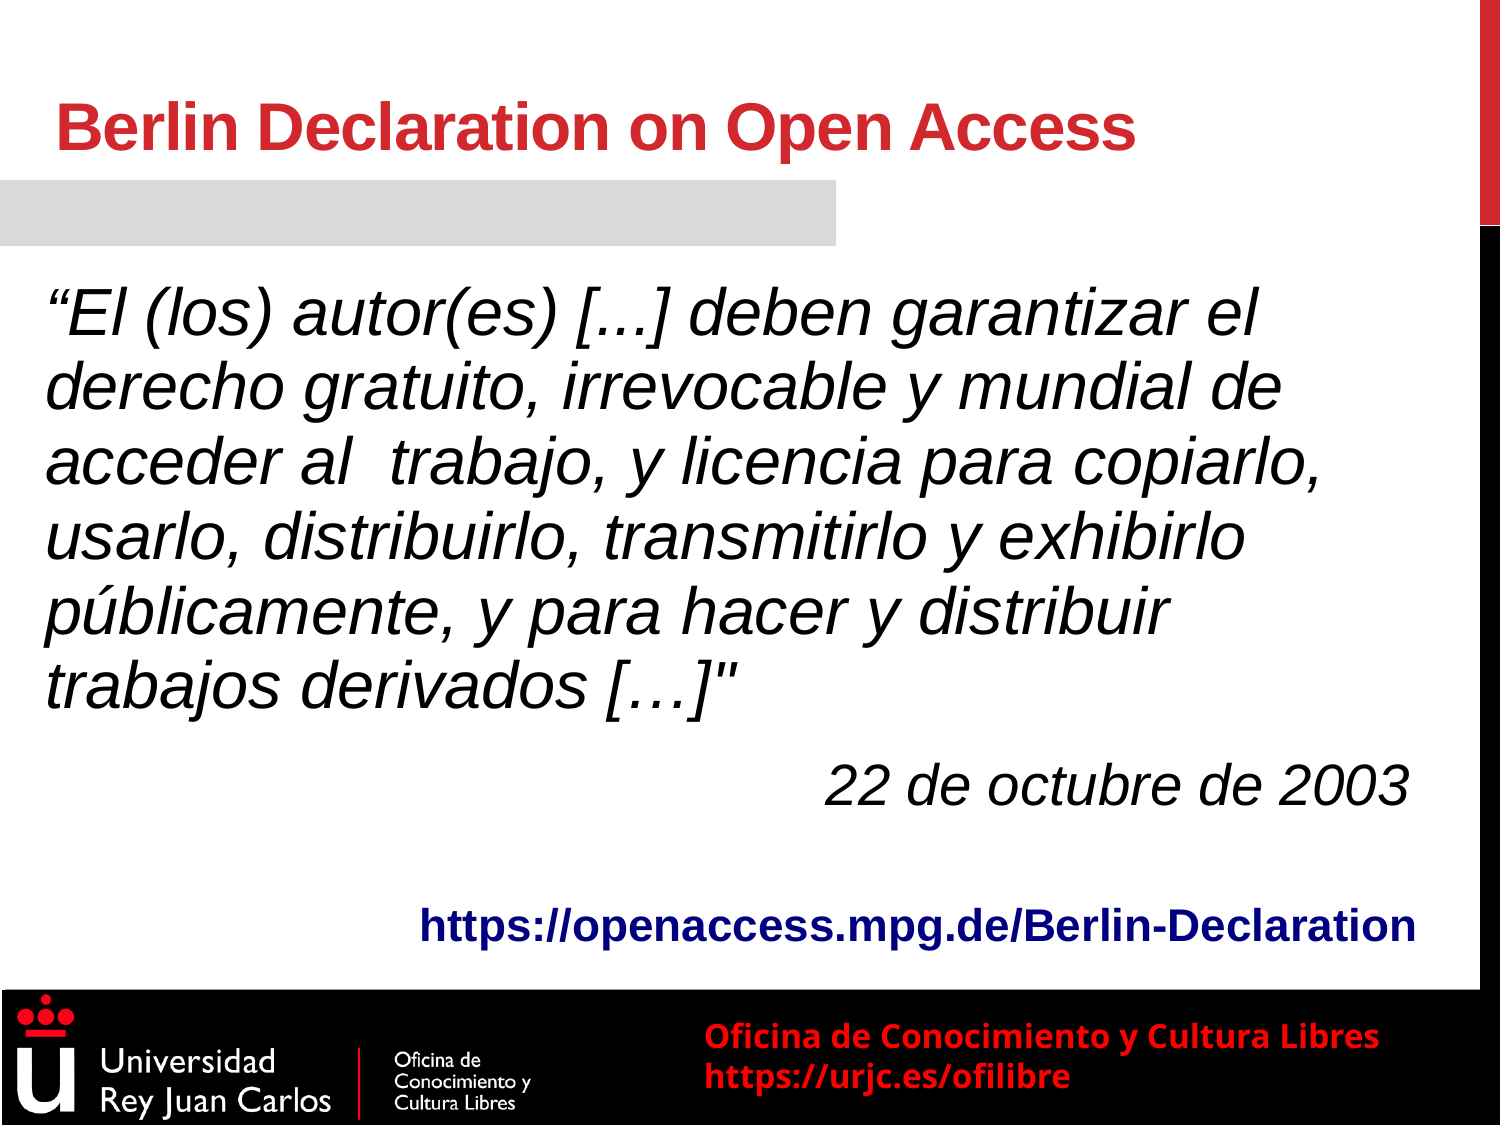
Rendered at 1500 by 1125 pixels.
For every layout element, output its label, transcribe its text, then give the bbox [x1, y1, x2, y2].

picture [17, 994, 531, 1120]
text_box “El (los) autor(es) [...] deben garantizar el derecho gratuito, irrevocable y mundial de acceder al trabajo, y licencia para copiarlo, usarlo, distribuirlo, transmitirlo y exhibirlo públicamente, y para hacer y distribuir trabajos derivados […]'' 22 de octubre de 2003 [30, 267, 1426, 826]
text_box https://openaccess.mpg.de/Berlin-Declaration [405, 892, 1441, 961]
text_box Berlin Declaration on Open Access [0, 24, 1326, 172]
title [75, 15, 1425, 172]
